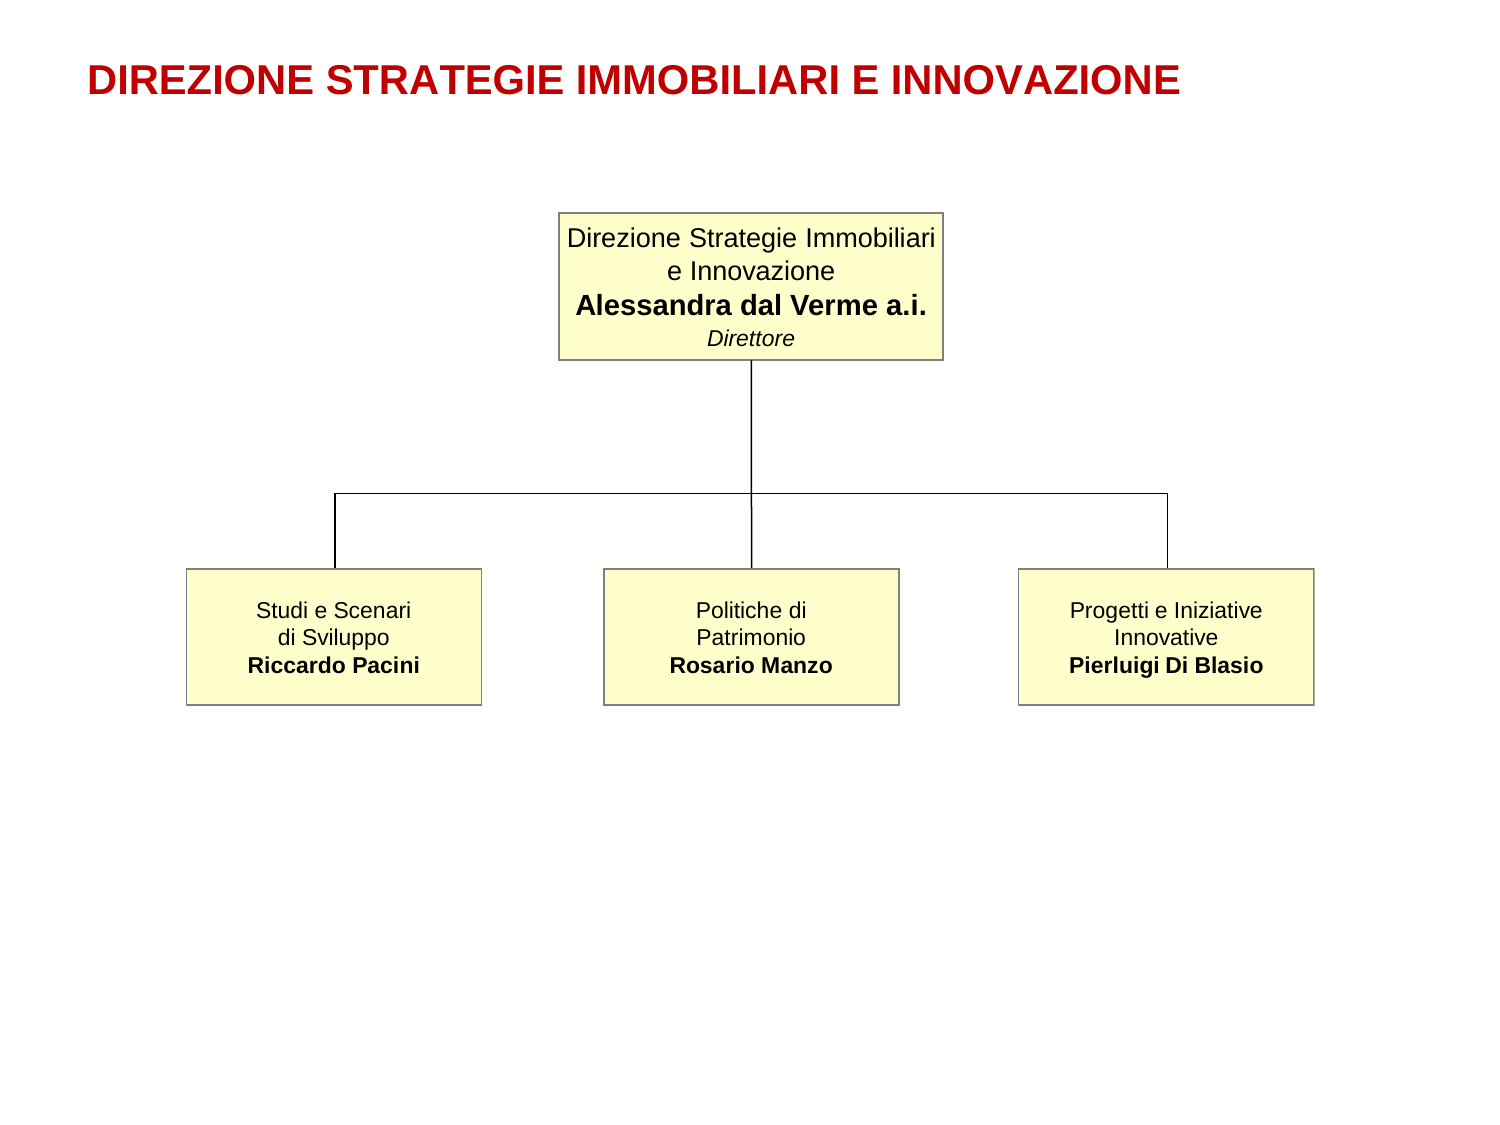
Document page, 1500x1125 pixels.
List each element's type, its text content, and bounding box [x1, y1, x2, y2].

picture [185, 211, 1315, 706]
title DIREZIONE STRATEGIE IMMOBILIARI E INNOVAZIONE [72, 45, 1462, 128]
